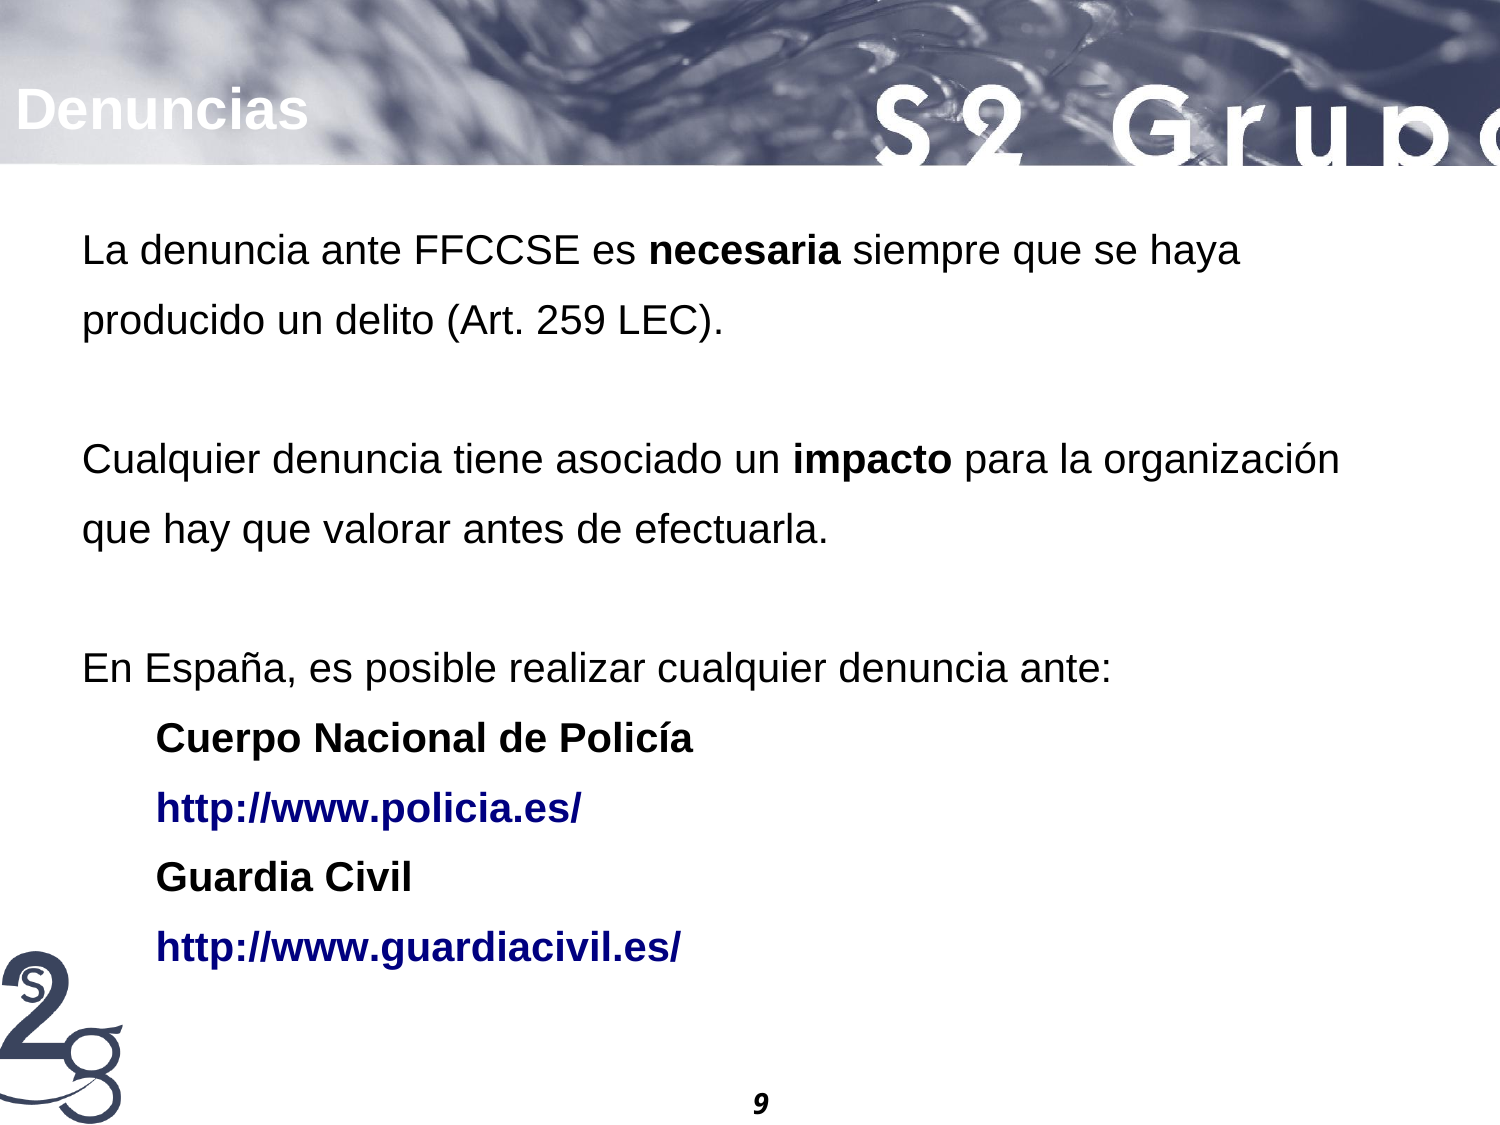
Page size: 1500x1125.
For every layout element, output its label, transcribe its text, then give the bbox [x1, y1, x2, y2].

picture [0, 0, 1500, 166]
picture [0, 951, 125, 1125]
text_box Denuncias [0, 0, 827, 149]
text_box La denuncia ante FFCCSE es necesaria siempre que se haya producido un delito (Art. 259 LEC). Cualquier denuncia tiene asociado un impacto para la organización que hay que valorar antes de efectuarla. En España, es posible realizar cualquier denuncia ante: Cuerpo Nacional de Policía http://www.policia.es/ Guardia Civil http://www.guardiacivil.es/ [67, 168, 1433, 1118]
